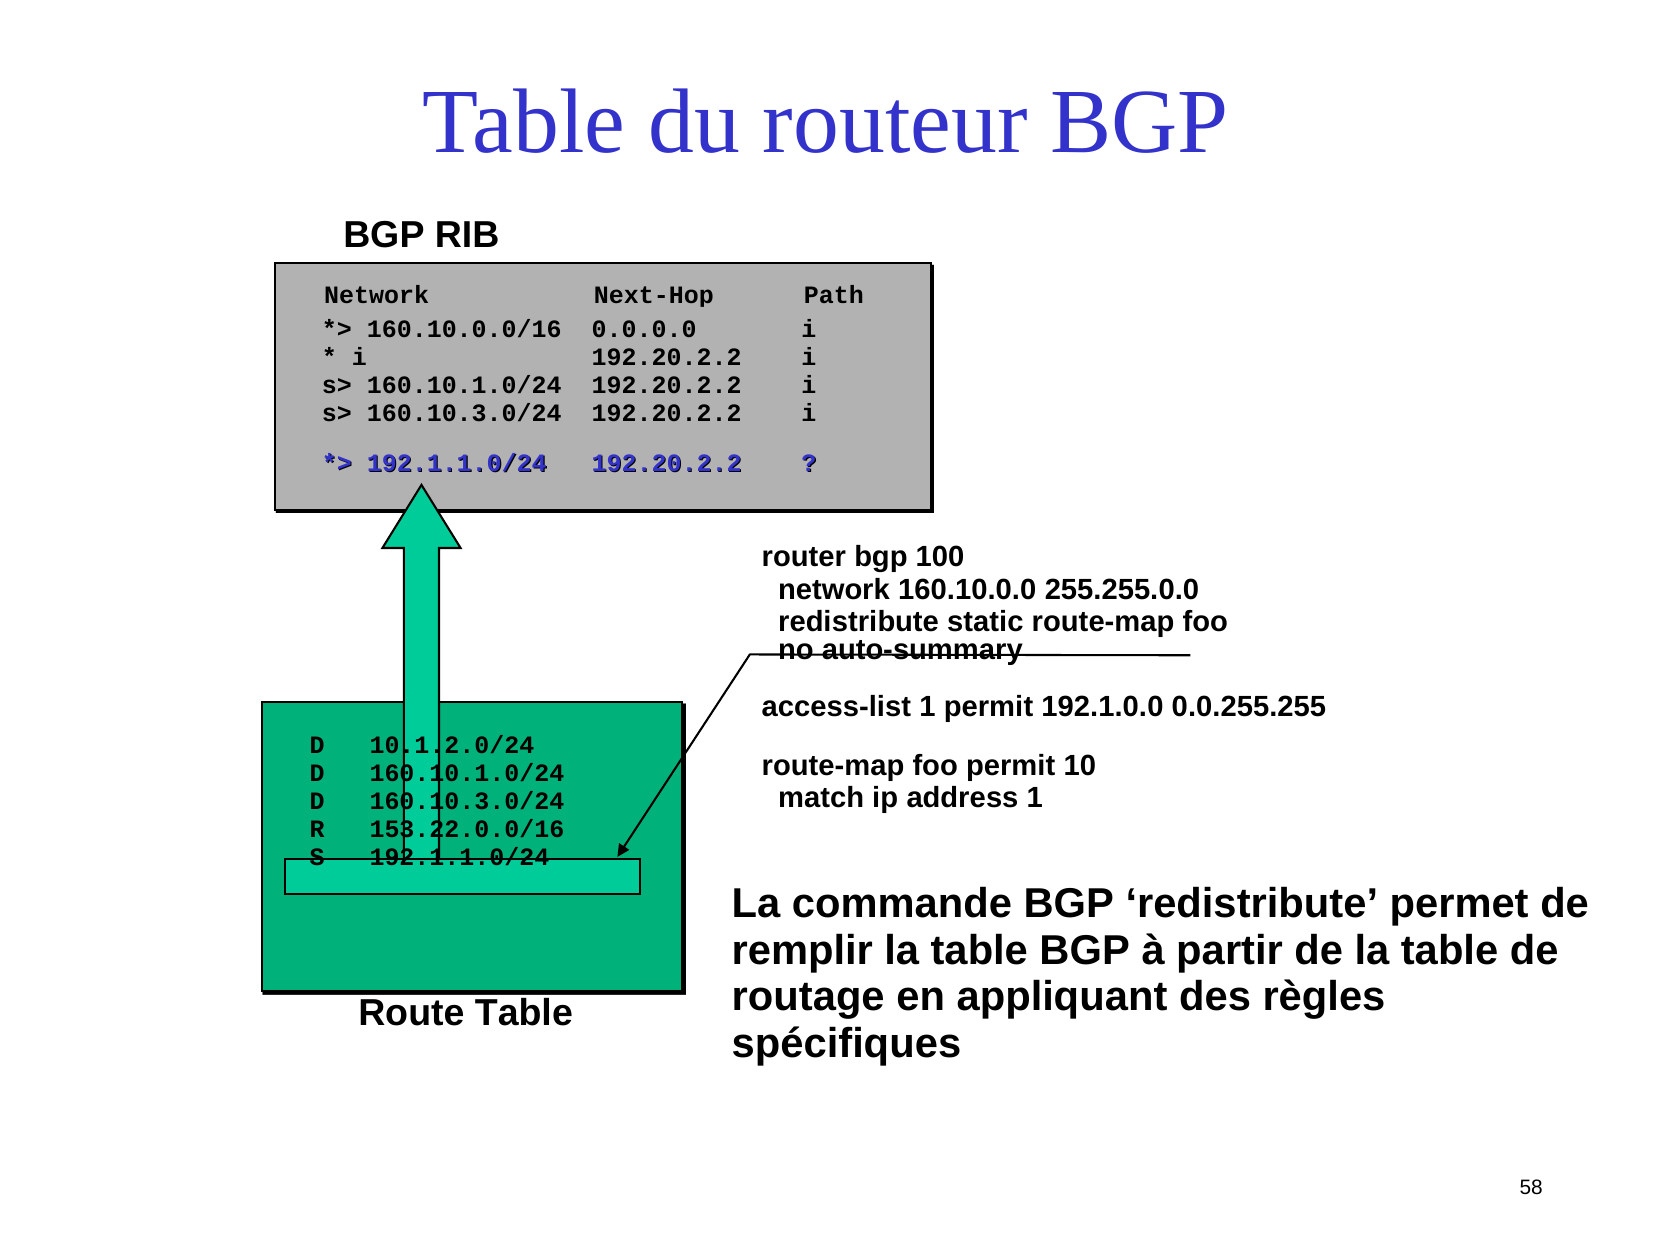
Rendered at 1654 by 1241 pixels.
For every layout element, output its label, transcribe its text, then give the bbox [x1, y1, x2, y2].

text_box D 10.1.2.0/24 D 160.10.1.0/24 D 160.10.3.0/24 R 153.22.0.0/16 S 192.1.1.0/24 [294, 723, 580, 880]
text_box Route Table [343, 984, 588, 1042]
text_box [274, 263, 931, 510]
text_box La commande BGP ‘redistribute’ permet de remplir la table BGP à partir de la table de routage en appliquant des règles spécifiques [716, 872, 1608, 1110]
text_box *> 160.10.0.0/16 0.0.0.0 i * i 192.20.2.2 i s> 160.10.1.0/24 192.20.2.2 i s> 160.10.3.0/24 192.20.2.2 i [307, 306, 832, 428]
text_box [261, 548, 683, 991]
text_box BGP RIB [328, 206, 515, 264]
text_box router bgp 100 network 160.10.0.0 255.255.0.0 redistribute static route-map foo no auto-summary access-list 1 permit 192.1.0.0 0.0.255.255 route-map foo permit 10 match ip address 1 [746, 533, 1343, 823]
text_box Network Next-Hop Path [309, 273, 880, 318]
text_box *> 192.1.1.0/24 192.20.2.2 ? [307, 441, 832, 477]
title Table du routeur BGP [123, 41, 1530, 207]
